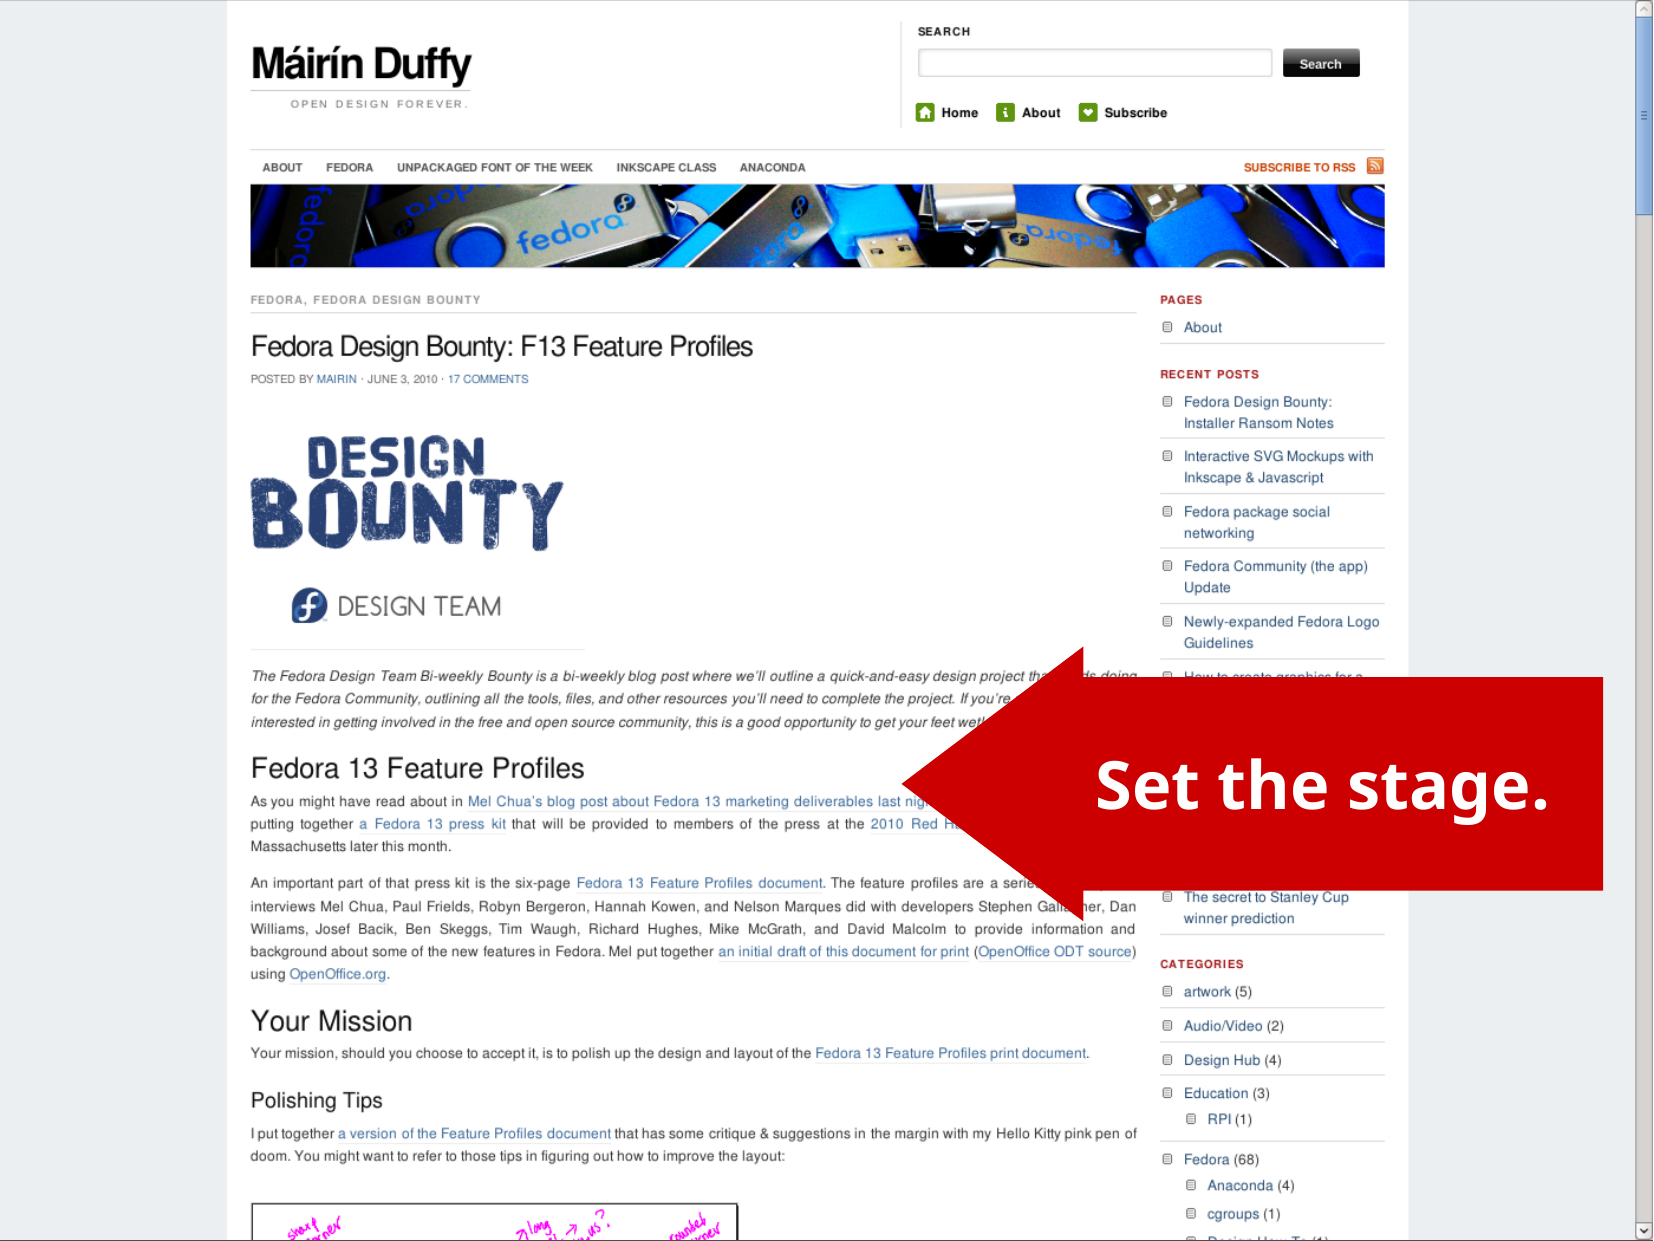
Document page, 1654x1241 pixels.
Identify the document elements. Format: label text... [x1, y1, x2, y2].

picture [0, 0, 1653, 1240]
text_box Set the stage. [901, 646, 1604, 922]
